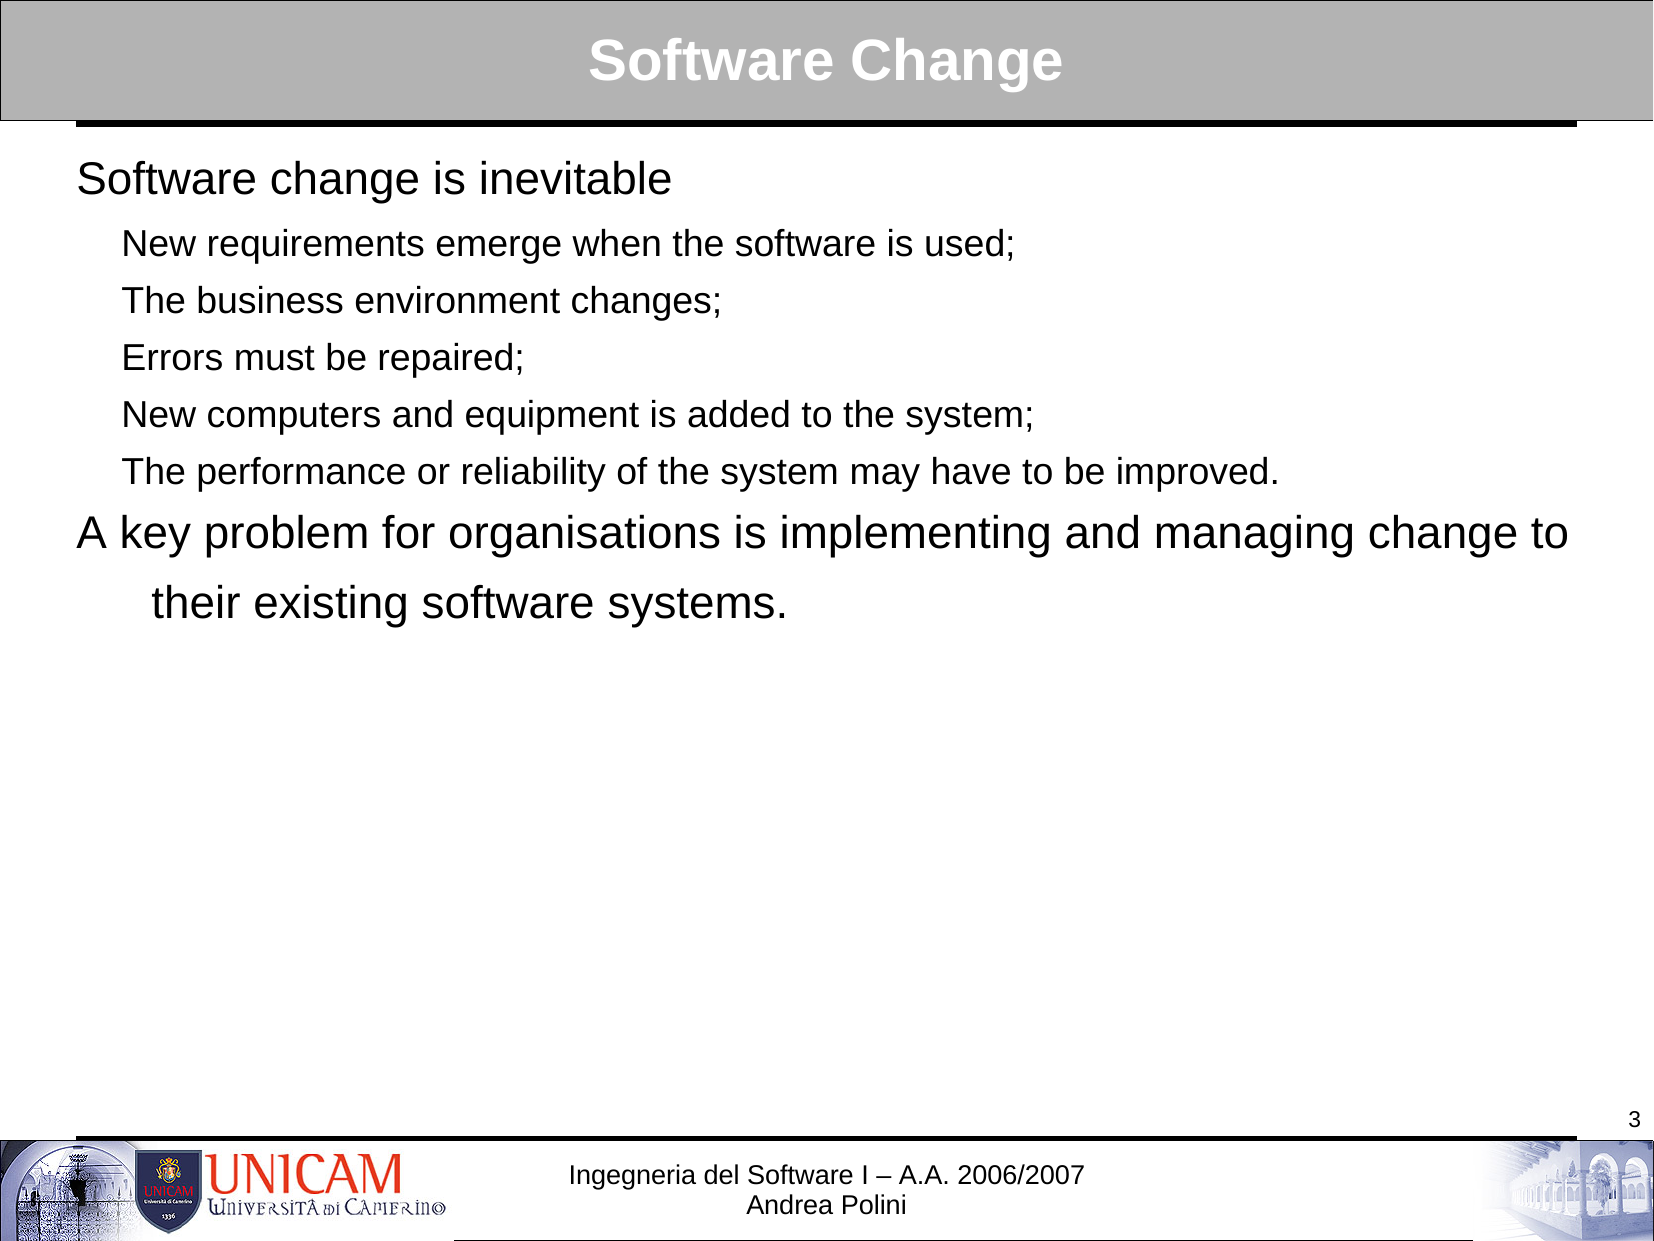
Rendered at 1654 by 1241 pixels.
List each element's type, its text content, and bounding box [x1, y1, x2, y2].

picture [1473, 1141, 1654, 1241]
title Software Change [0, 0, 1653, 121]
list Software change is inevitable New requirements emerge when the software is used; The business environment changes; Errors must be repaired; New computers and equipment is added to the system; The performance or reliability of the system may have to be improved. A key problem for organisations is implementing and managing change to their existing software systems. [76, 152, 1577, 766]
picture [0, 1141, 454, 1241]
